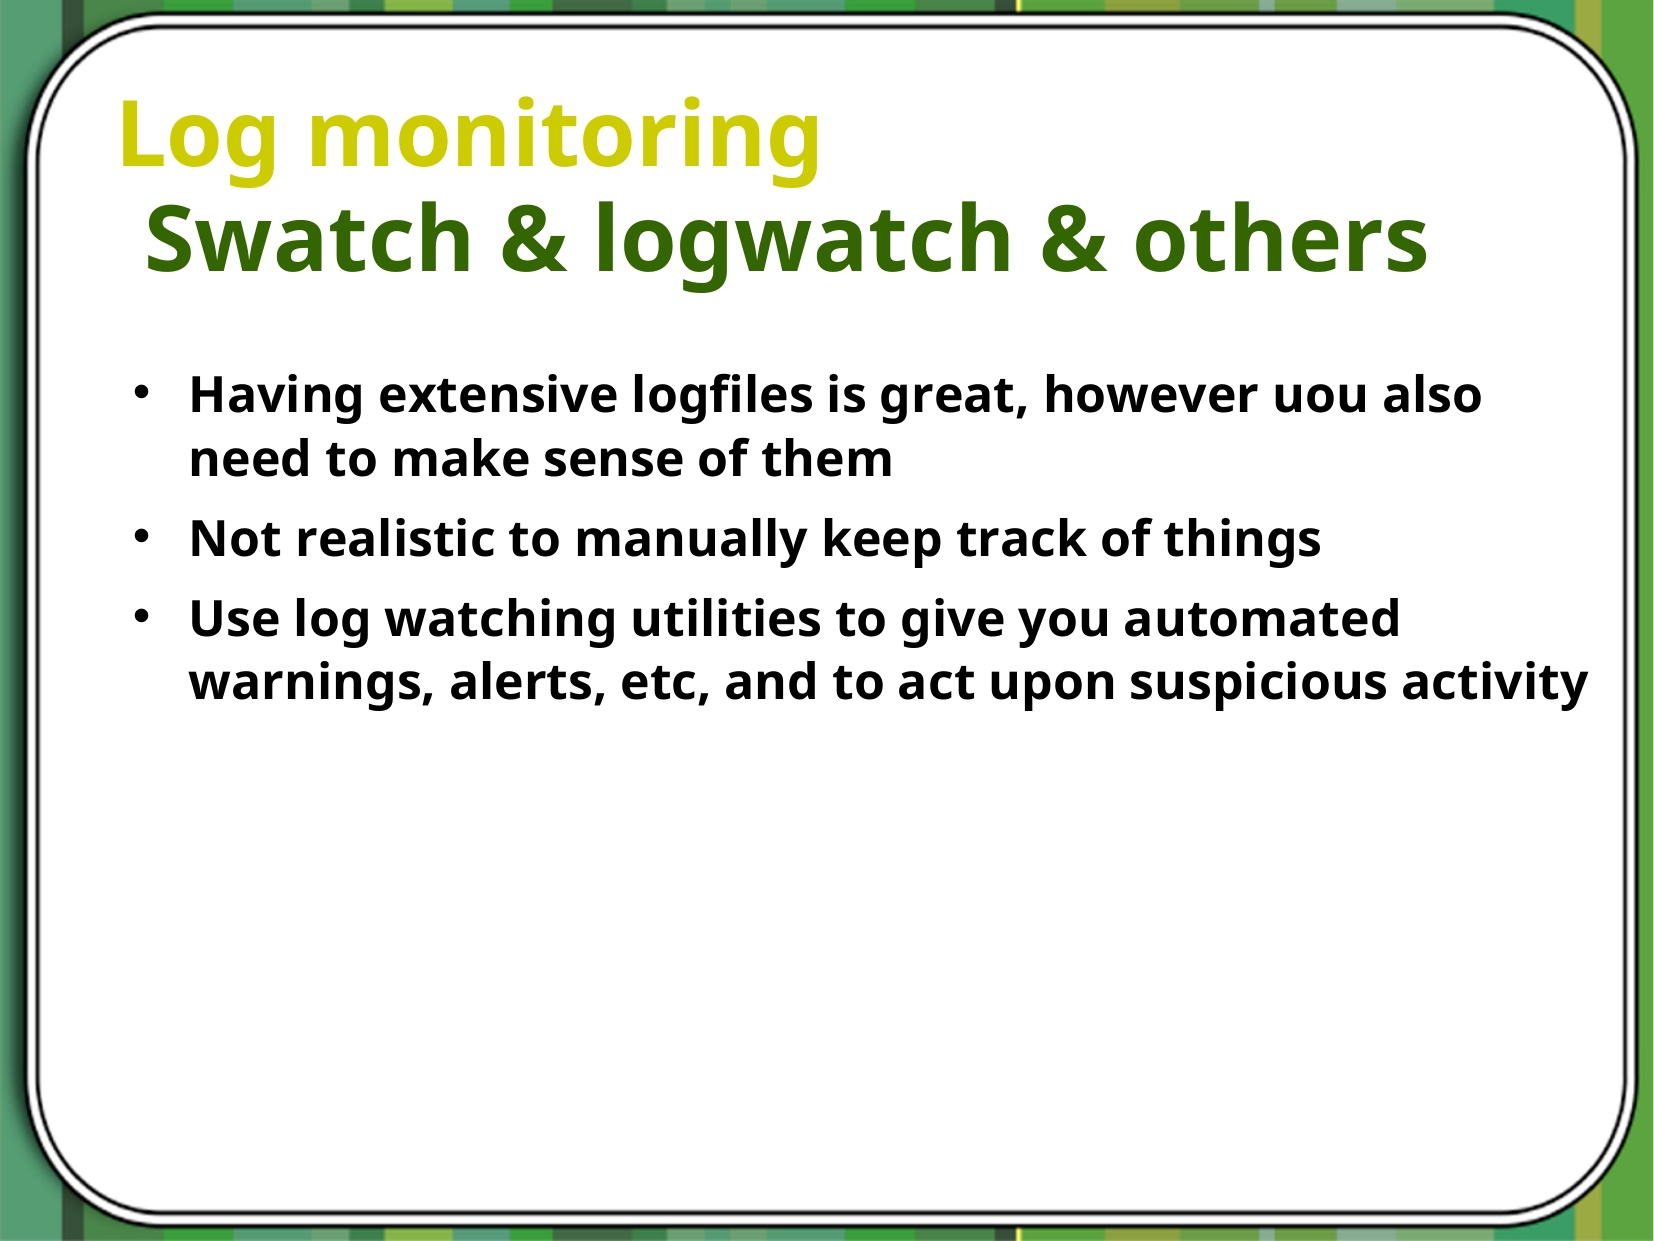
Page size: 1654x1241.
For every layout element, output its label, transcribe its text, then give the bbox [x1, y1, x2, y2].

picture [0, 0, 1654, 1241]
title Swatch & logwatch & others [129, 125, 1536, 348]
title Log monitoring [100, 64, 1506, 199]
list Having extensive logfiles is great, however uou also need to make sense of them Not realistic to manually keep track of things Use log watching utilities to give you automated warnings, alerts, etc, and to act upon suspicious activity [118, 354, 1620, 1162]
